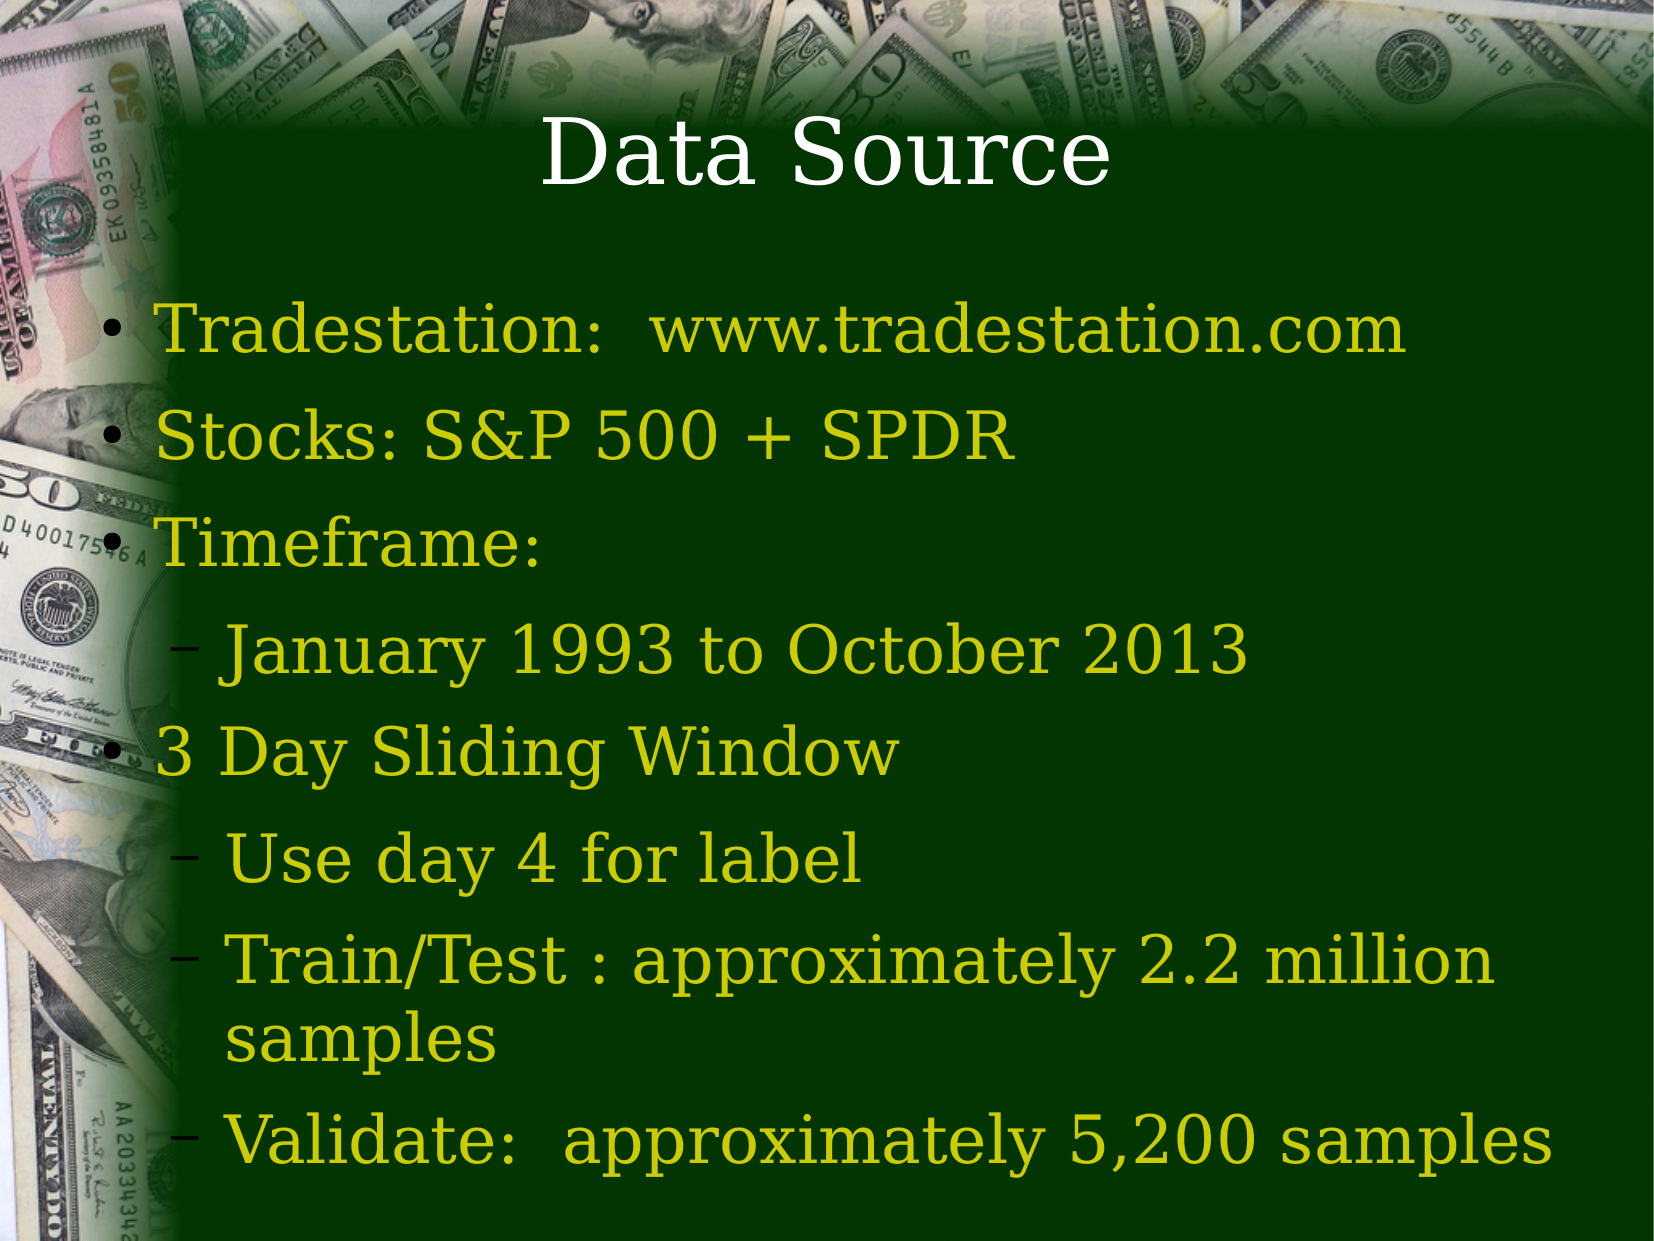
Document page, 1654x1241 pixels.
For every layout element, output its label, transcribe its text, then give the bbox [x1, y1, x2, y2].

picture [0, 0, 1654, 1241]
list Tradestation: www.tradestation.com Stocks: S&P 500 + SPDR Timeframe: January 1993 to October 2013 3 Day Sliding Window Use day 4 for label Train/Test : approximately 2.2 million samples Validate: approximately 5,200 samples [82, 290, 1654, 1241]
title Data Source [82, 49, 1571, 257]
